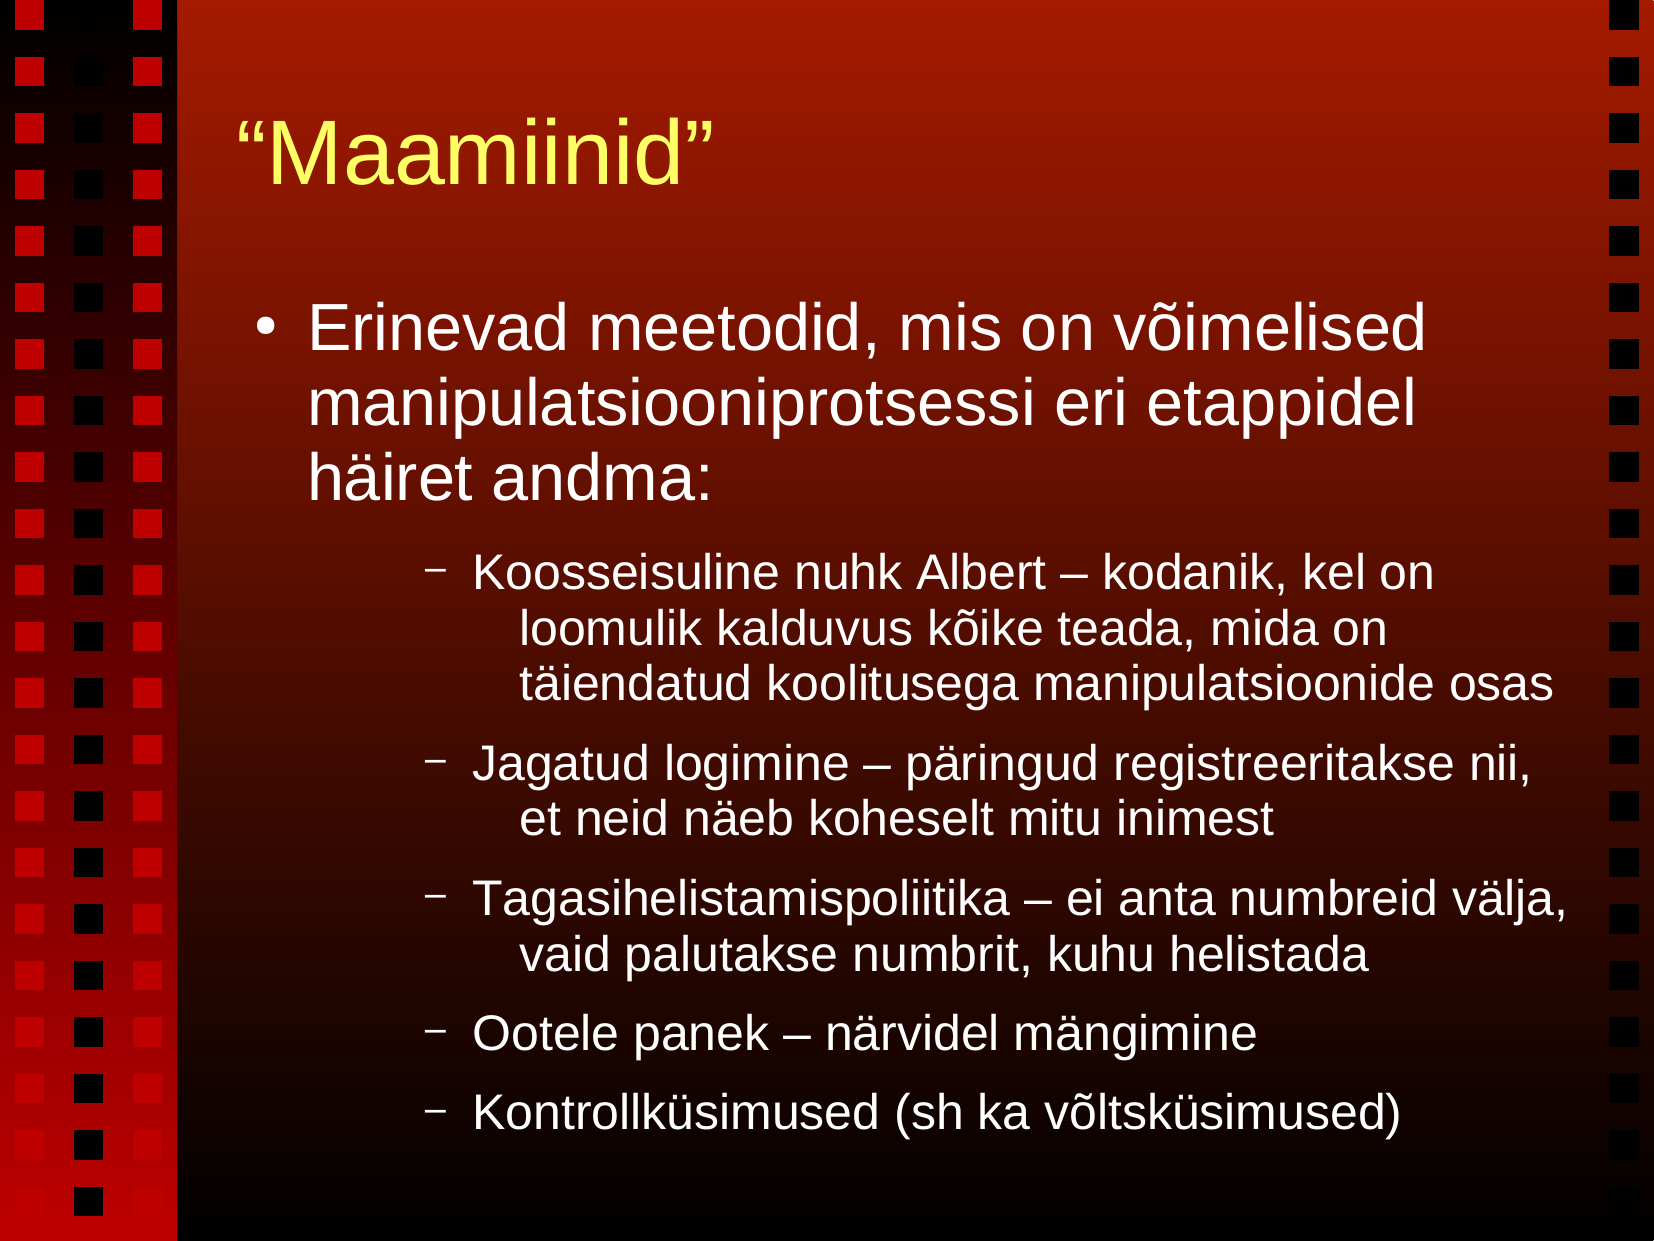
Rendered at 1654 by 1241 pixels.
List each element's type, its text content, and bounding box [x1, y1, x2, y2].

list Erinevad meetodid, mis on võimelised manipulatsiooniprotsessi eri etappidel häiret andma: Koosseisuline nuhk Albert – kodanik, kel on loomulik kalduvus kõike teada, mida on täiendatud koolitusega manipulatsioonide osas Jagatud logimine – päringud registreeritakse nii, et neid näeb koheselt mitu inimest Tagasihelistamispoliitika – ei anta numbreid välja, vaid palutakse numbrit, kuhu helistada Ootele panek – närvidel mängimine Kontrollküsimused (sh ka võltsküsimused) [236, 290, 1571, 1141]
title “Maamiinid” [236, 49, 1571, 257]
